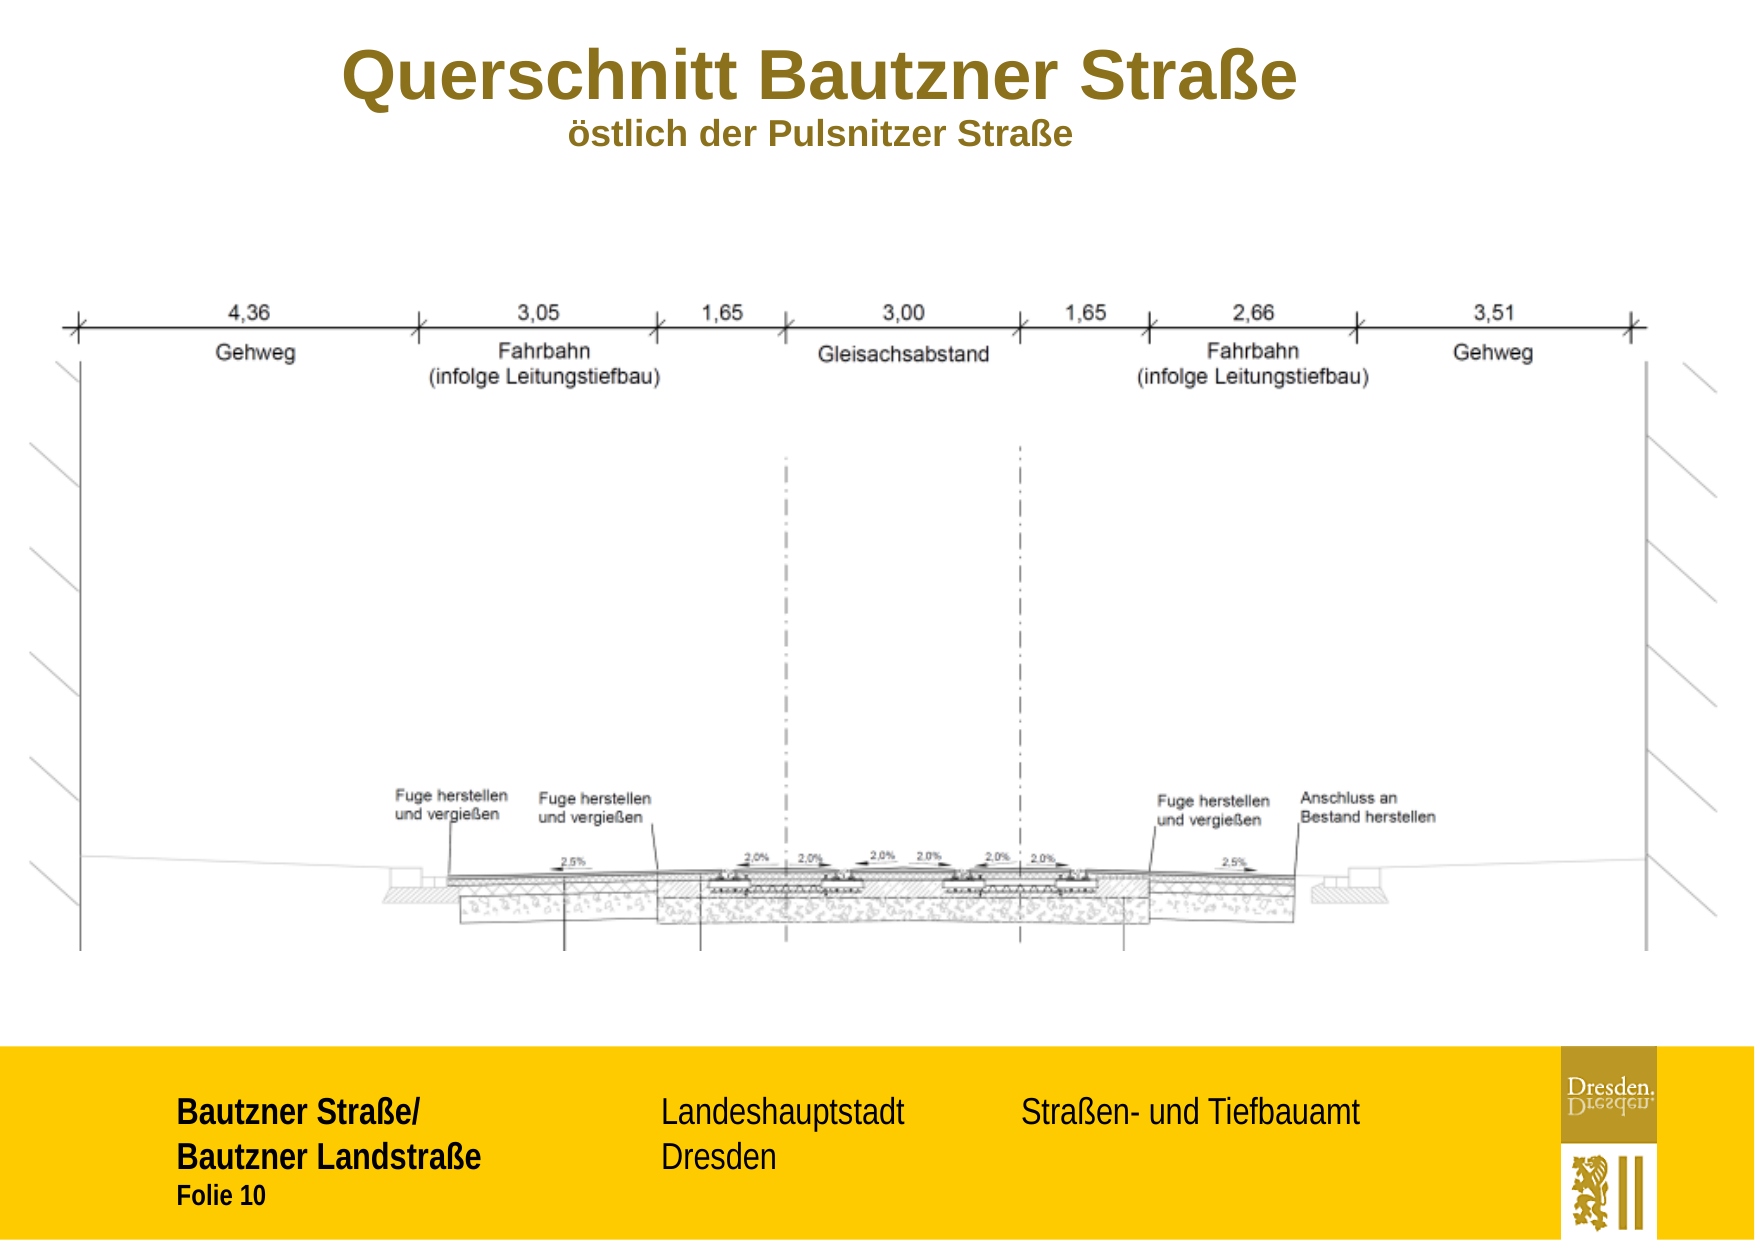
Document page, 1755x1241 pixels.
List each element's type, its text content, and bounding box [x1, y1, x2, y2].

picture [16, 194, 1755, 951]
picture [1561, 1046, 1657, 1241]
text_box Querschnitt Bautzner Straße östlich der Pulsnitzer Straße [324, 29, 1318, 164]
